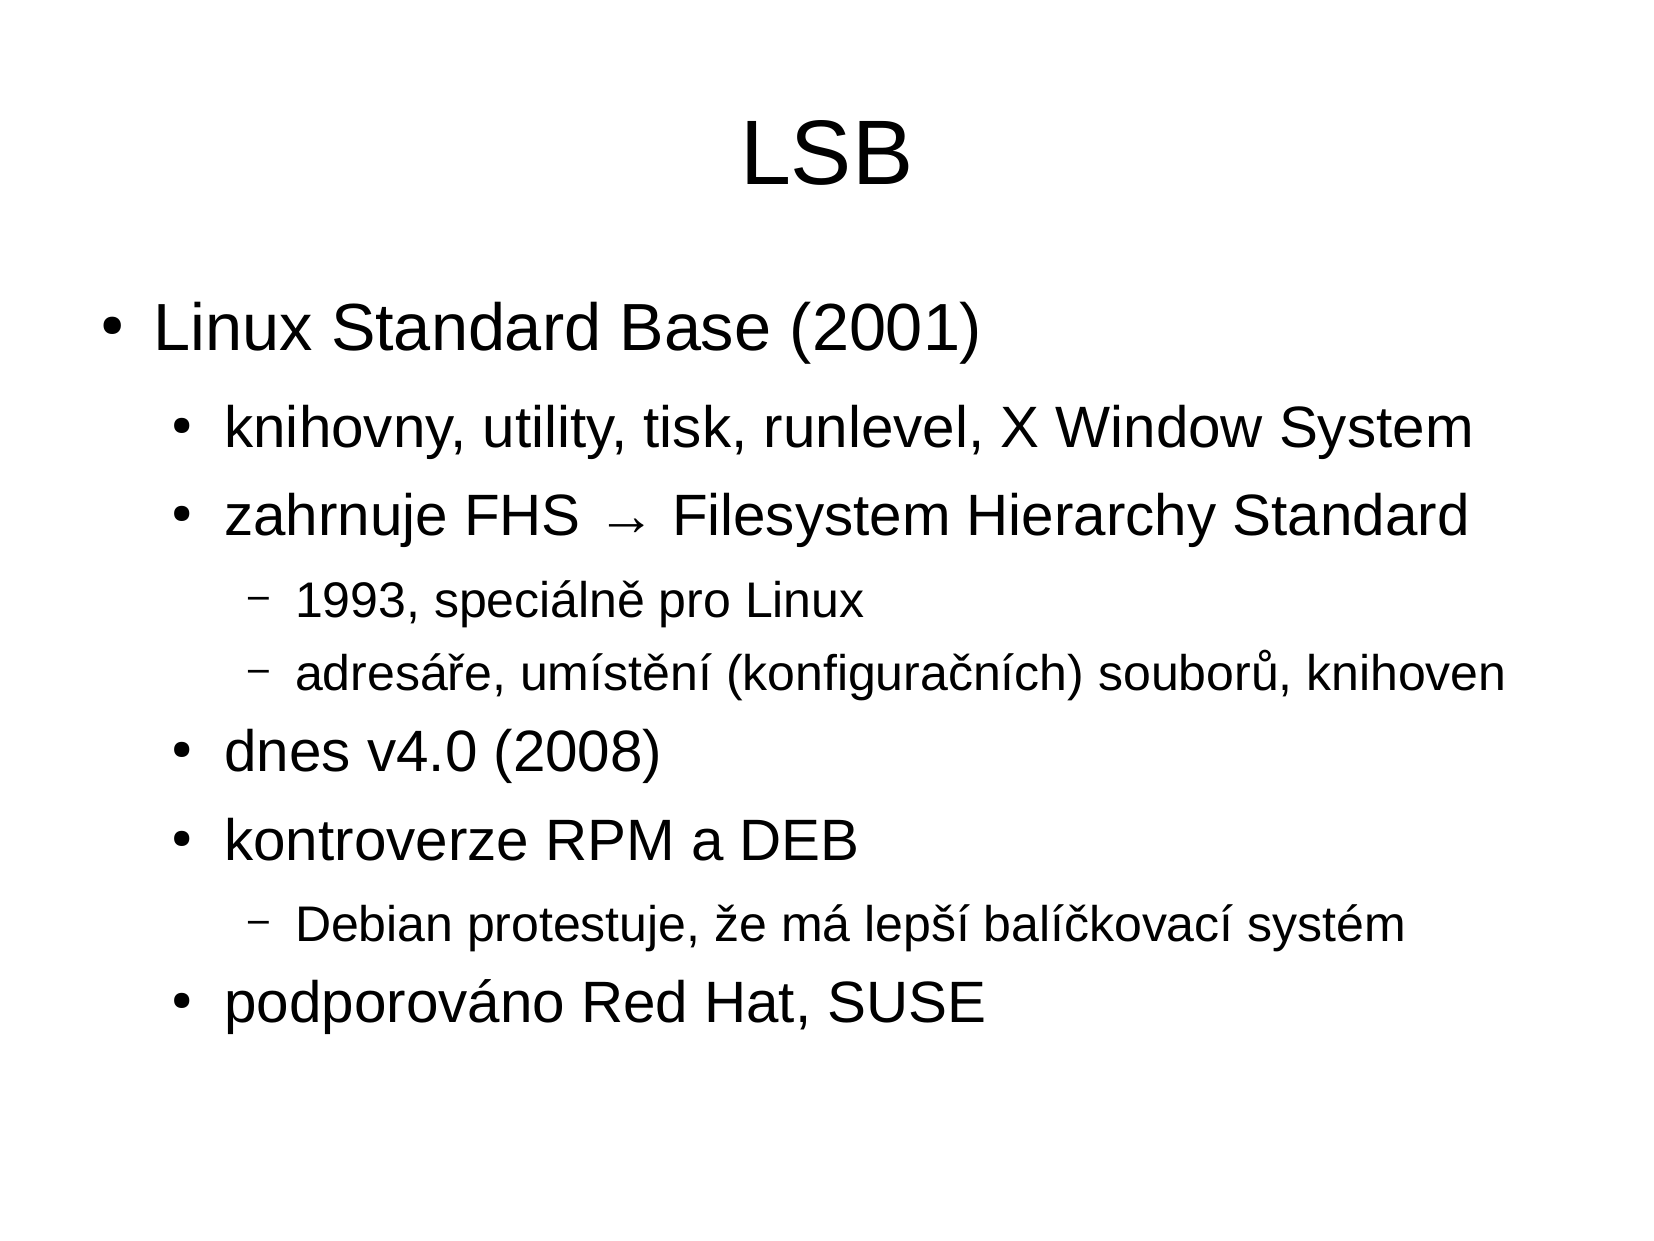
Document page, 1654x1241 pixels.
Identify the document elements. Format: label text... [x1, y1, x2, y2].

title LSB [82, 56, 1571, 250]
list Linux Standard Base (2001) knihovny, utility, tisk, runlevel, X Window System zahrnuje FHS → Filesystem Hierarchy Standard 1993, speciálně pro Linux adresáře, umístění (konfiguračních) souborů, knihoven dnes v4.0 (2008) kontroverze RPM a DEB Debian protestuje, že má lepší balíčkovací systém podporováno Red Hat, SUSE [82, 290, 1571, 1094]
